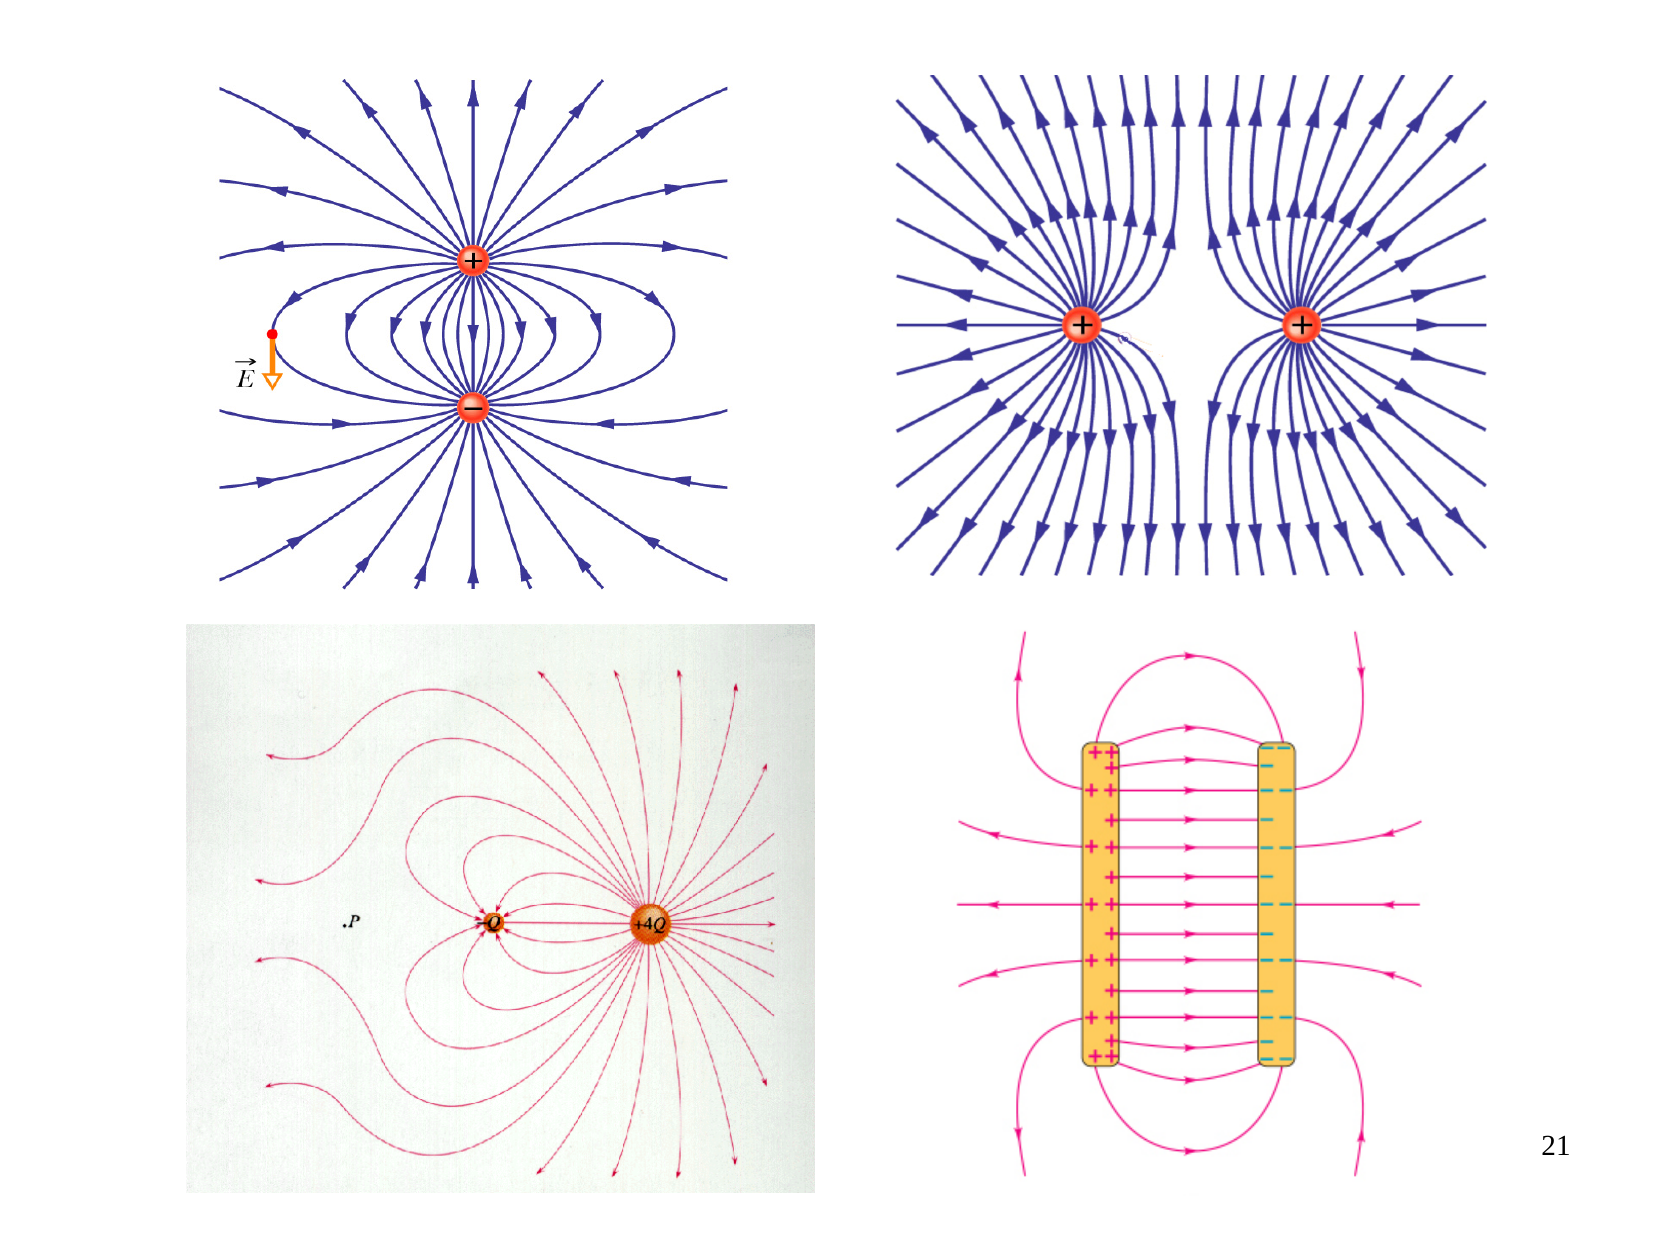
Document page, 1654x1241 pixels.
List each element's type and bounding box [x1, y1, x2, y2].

picture [186, 624, 815, 1193]
picture [895, 74, 1487, 576]
picture [140, 78, 807, 590]
picture [942, 618, 1458, 1196]
